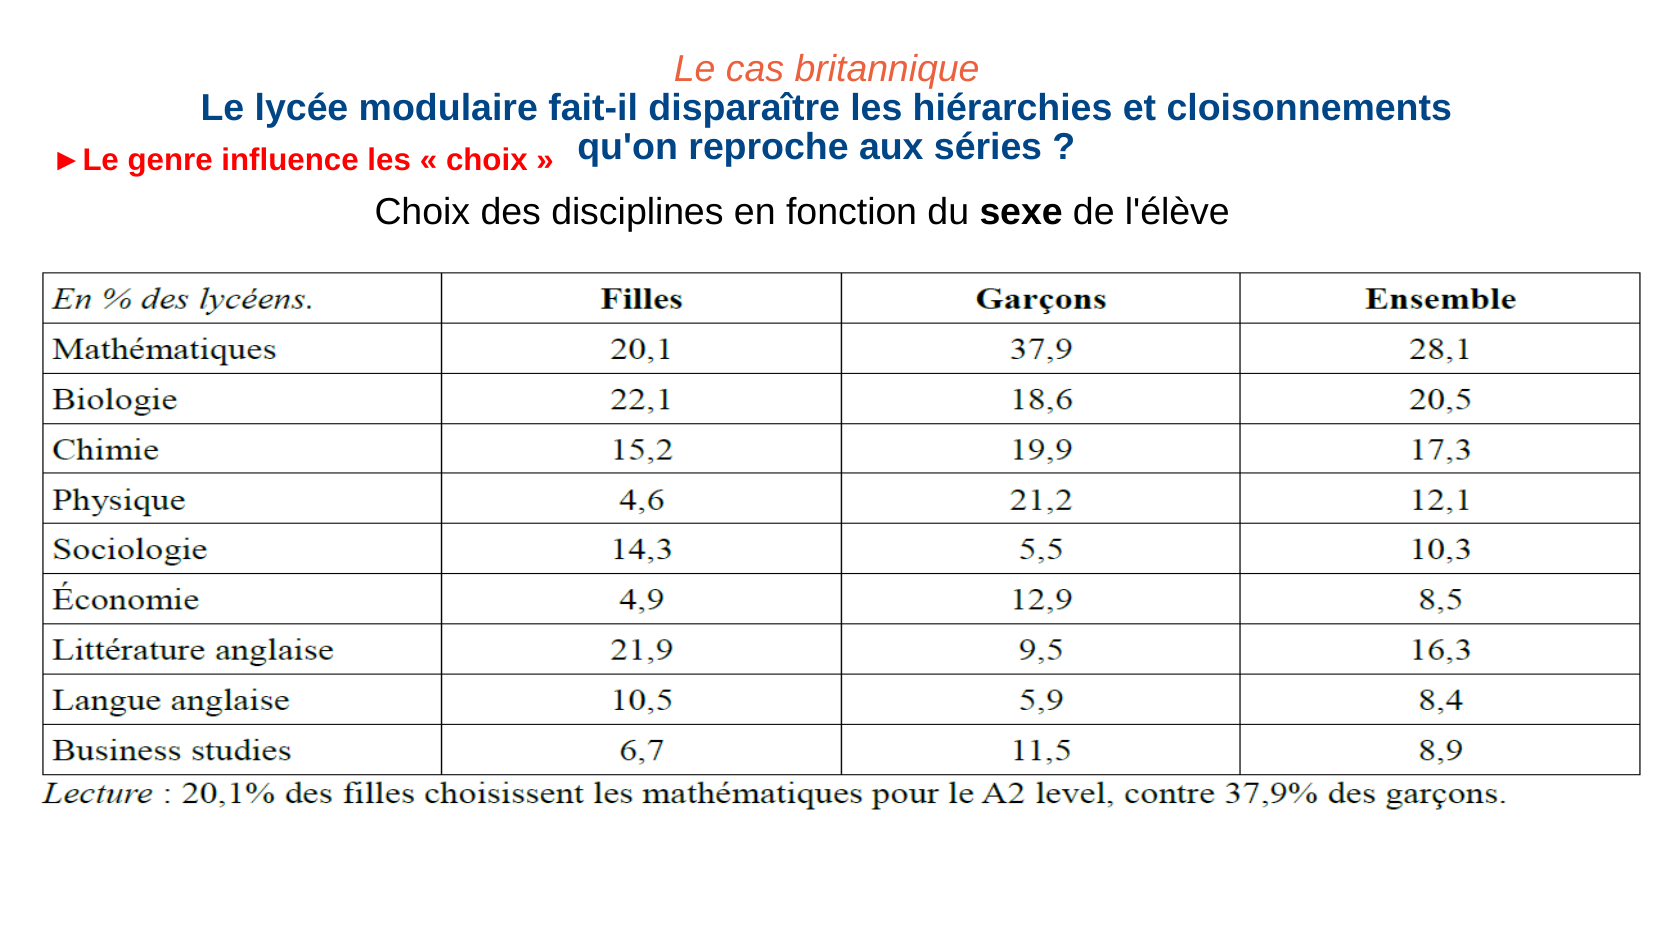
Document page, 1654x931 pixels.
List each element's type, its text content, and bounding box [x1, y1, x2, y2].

text_box Le cas britannique Le lycée modulaire fait-il disparaître les hiérarchies et cloisonnements qu'on reproche aux séries ? [97, 42, 1556, 183]
text_box Choix des disciplines en fonction du sexe de l'élève [134, 186, 1470, 243]
picture [36, 267, 1651, 817]
text_box ►Le genre influence les « choix » [36, 134, 392, 219]
